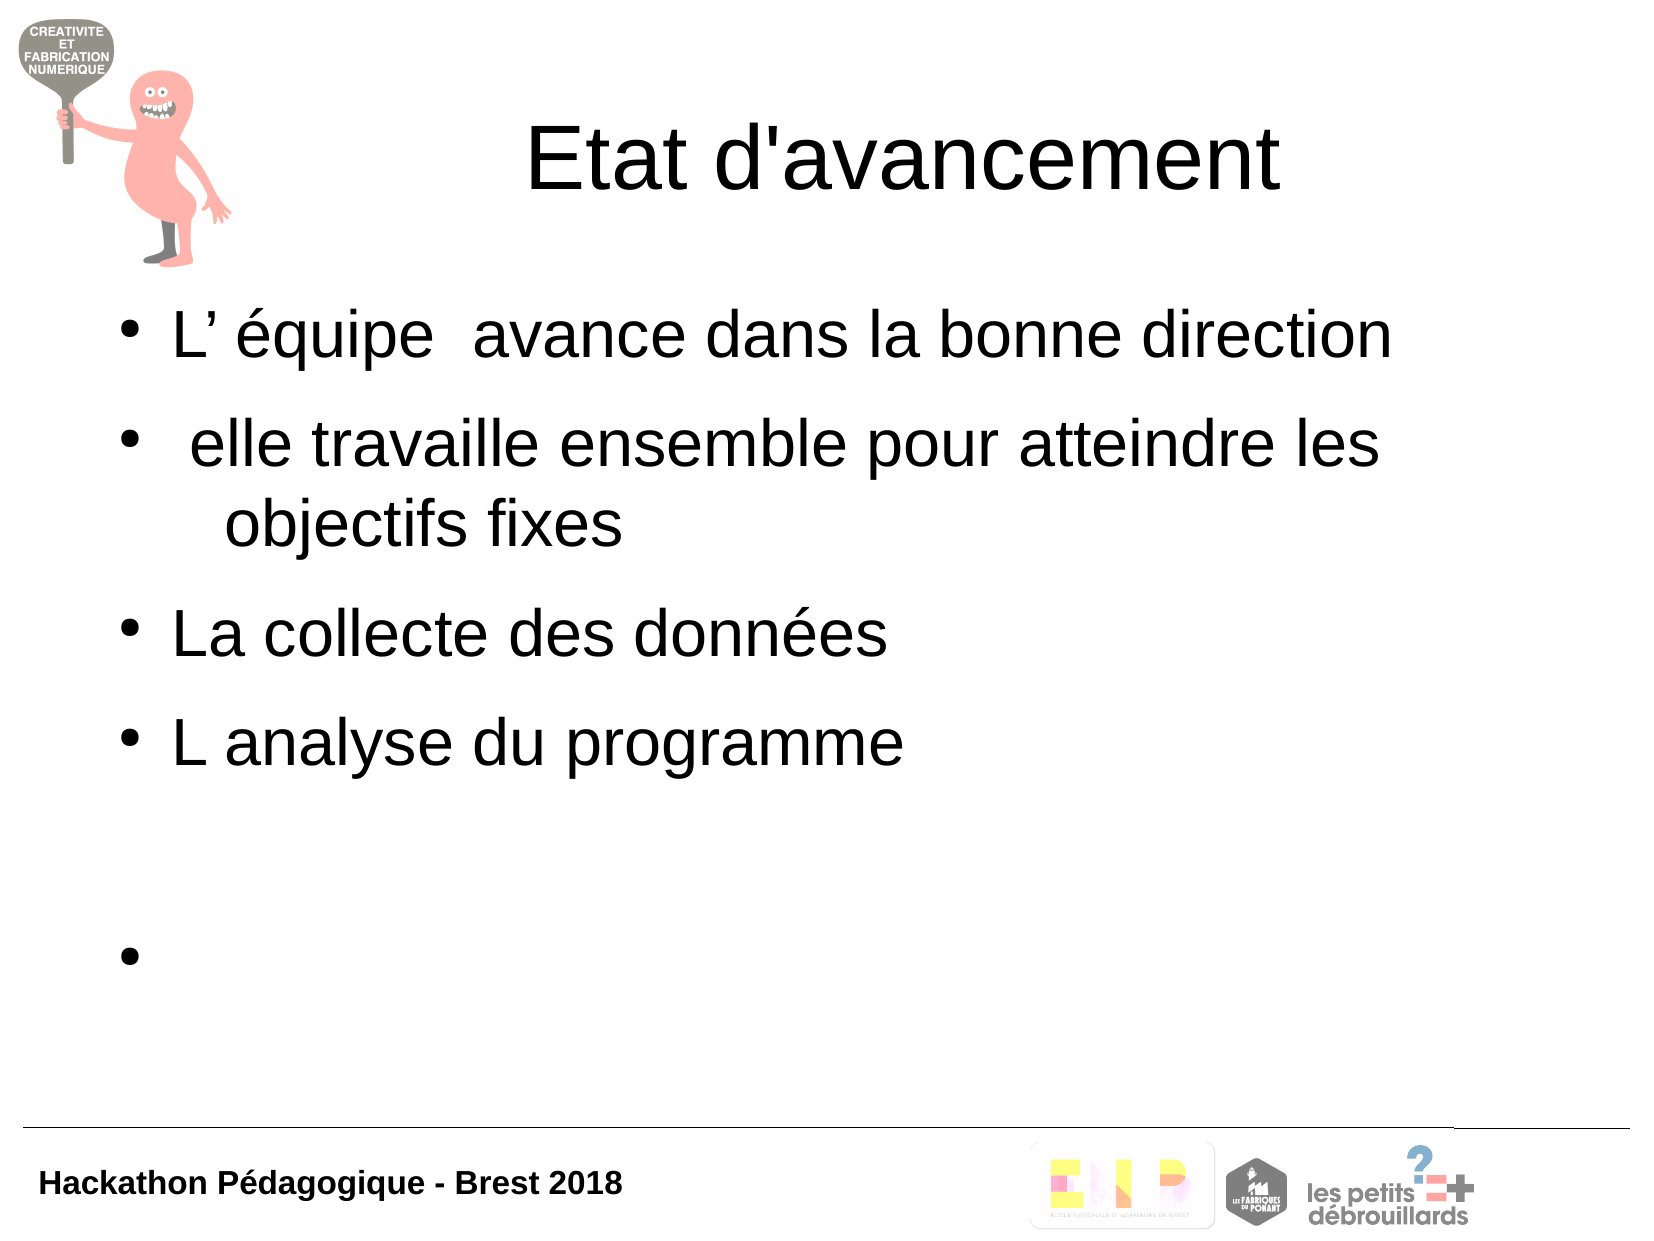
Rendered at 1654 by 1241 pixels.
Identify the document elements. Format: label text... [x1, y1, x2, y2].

picture [15, 18, 243, 269]
text_box Hackathon Pédagogique - Brest 2018 [23, 1157, 945, 1210]
title Etat d'avancement [236, 49, 1571, 257]
picture [1015, 1127, 1287, 1241]
list L’ équipe avance dans la bonne direction elle travaille ensemble pour atteindre les objectifs fixes La collecte des données L analyse du programme [82, 290, 1571, 1109]
picture [1308, 1145, 1474, 1225]
